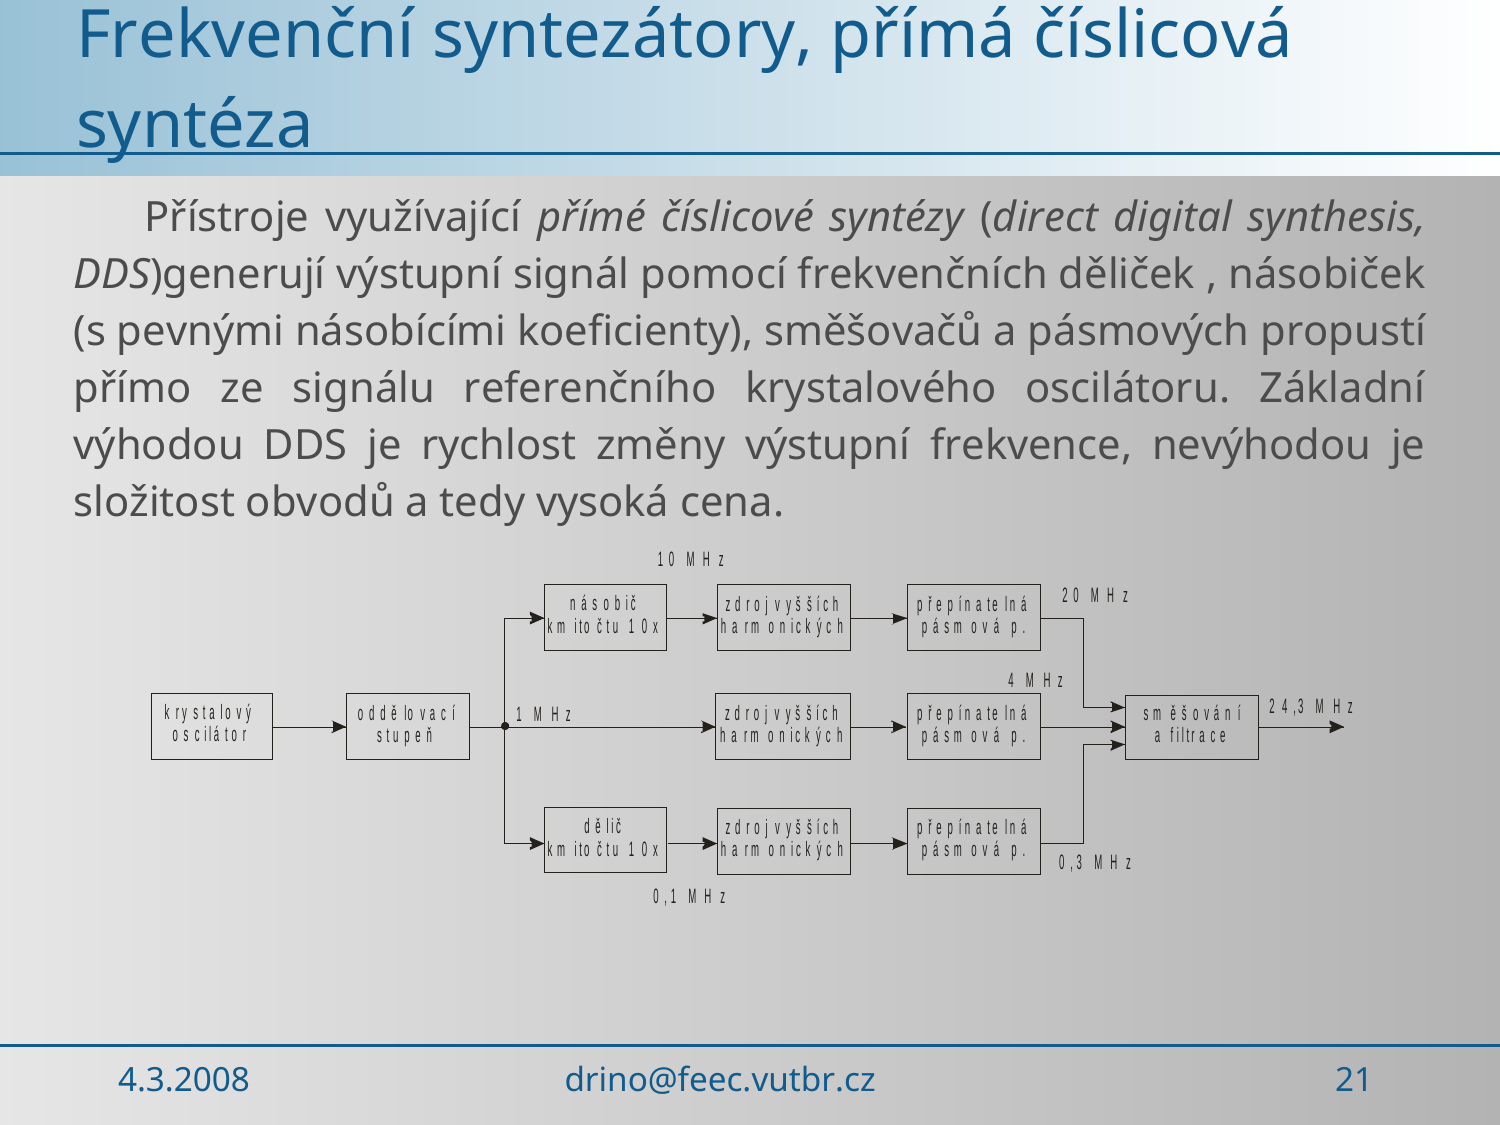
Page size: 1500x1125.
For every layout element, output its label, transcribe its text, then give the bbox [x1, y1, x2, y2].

text_box Přístroje využívající přímé číslicové syntézy (direct digital synthesis, DDS)generují výstupní signál pomocí frekvenčních děliček , násobiček (s pevnými násobícími koeficienty), směšovačů a pásmových propustí přímo ze signálu referenčního krystalového oscilátoru. Základní výhodou DDS je rychlost změny výstupní frekvence, nevýhodou je složitost obvodů a tedy vysoká cena. [59, 178, 1442, 537]
picture [147, 549, 1362, 910]
text_box 4.3.2008 [103, 1049, 432, 1125]
text_box <číslo> [1075, 1049, 1388, 1125]
title Frekvenční syntezátory, přímá číslicová syntéza [0, 0, 1500, 152]
text_box drino@feec.vutbr.cz [454, 1049, 987, 1125]
